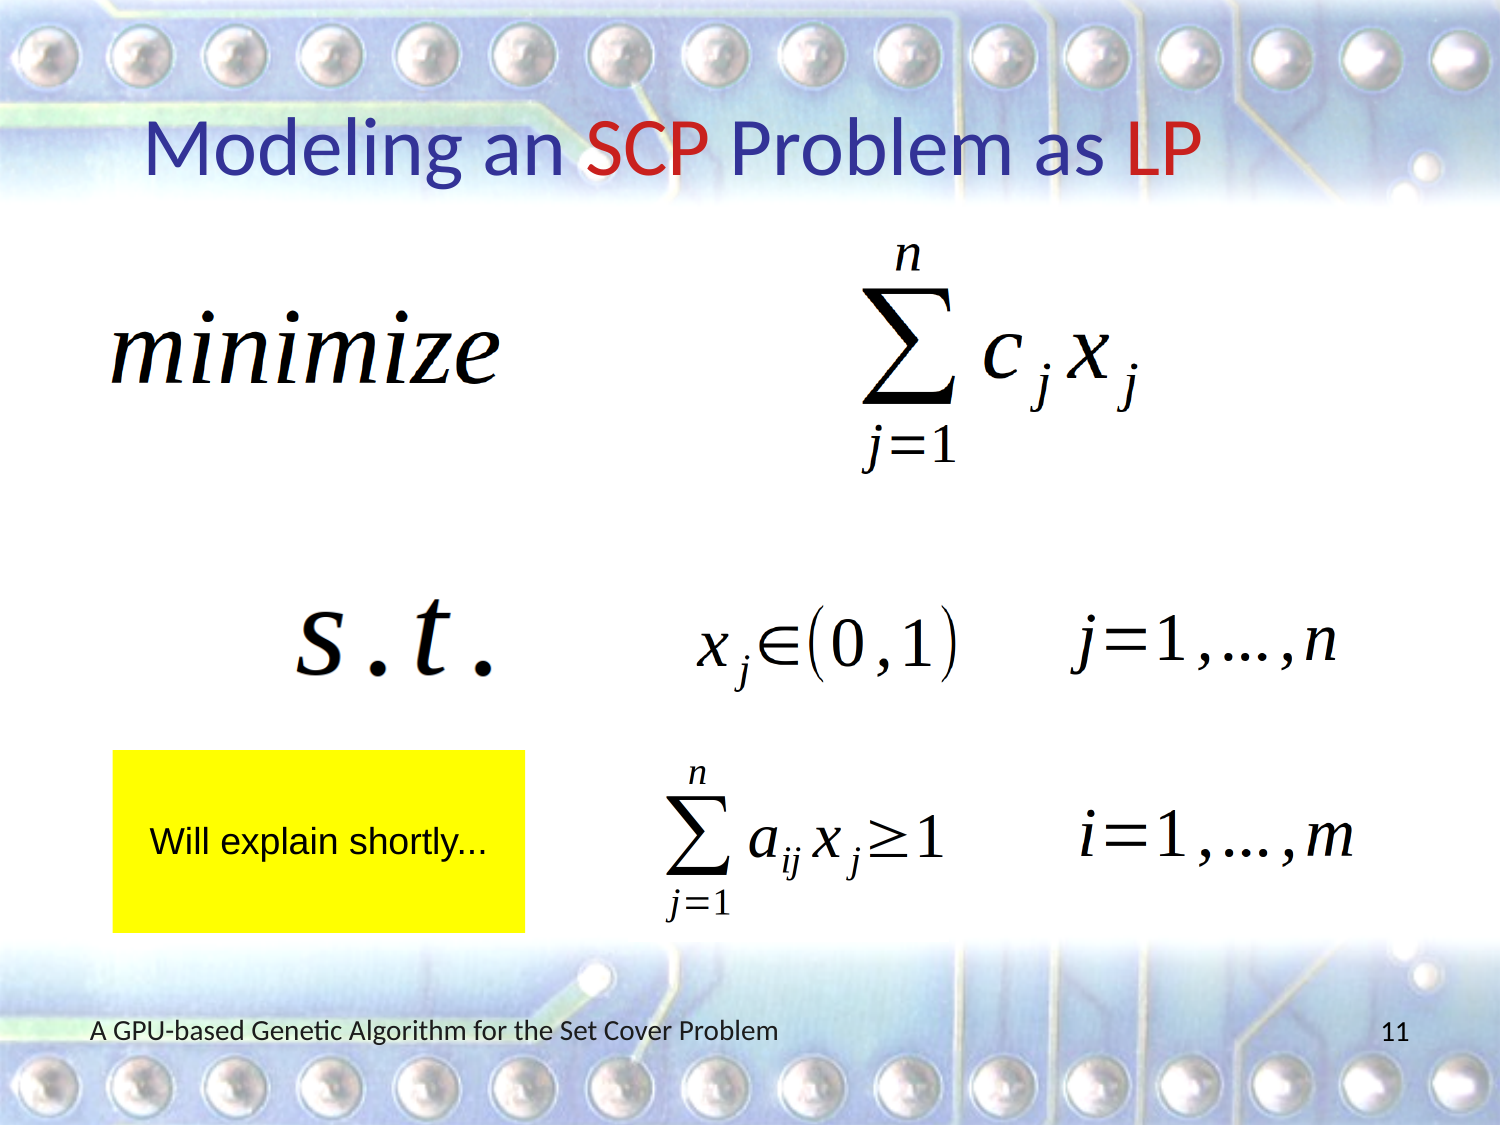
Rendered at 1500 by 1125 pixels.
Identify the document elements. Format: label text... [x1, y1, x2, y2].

picture [1070, 799, 1369, 877]
picture [0, 0, 1500, 488]
slide_number A GPU-based Genetic Algorithm for the Set Cover Problem [74, 979, 1113, 1055]
picture [244, 567, 539, 715]
text_box Will explain shortly... [112, 750, 526, 933]
picture [662, 584, 995, 713]
title Modeling an SCP Problem as LP [75, 89, 1425, 195]
picture [1032, 593, 1375, 687]
picture [57, 279, 557, 413]
picture [0, 747, 1500, 1125]
